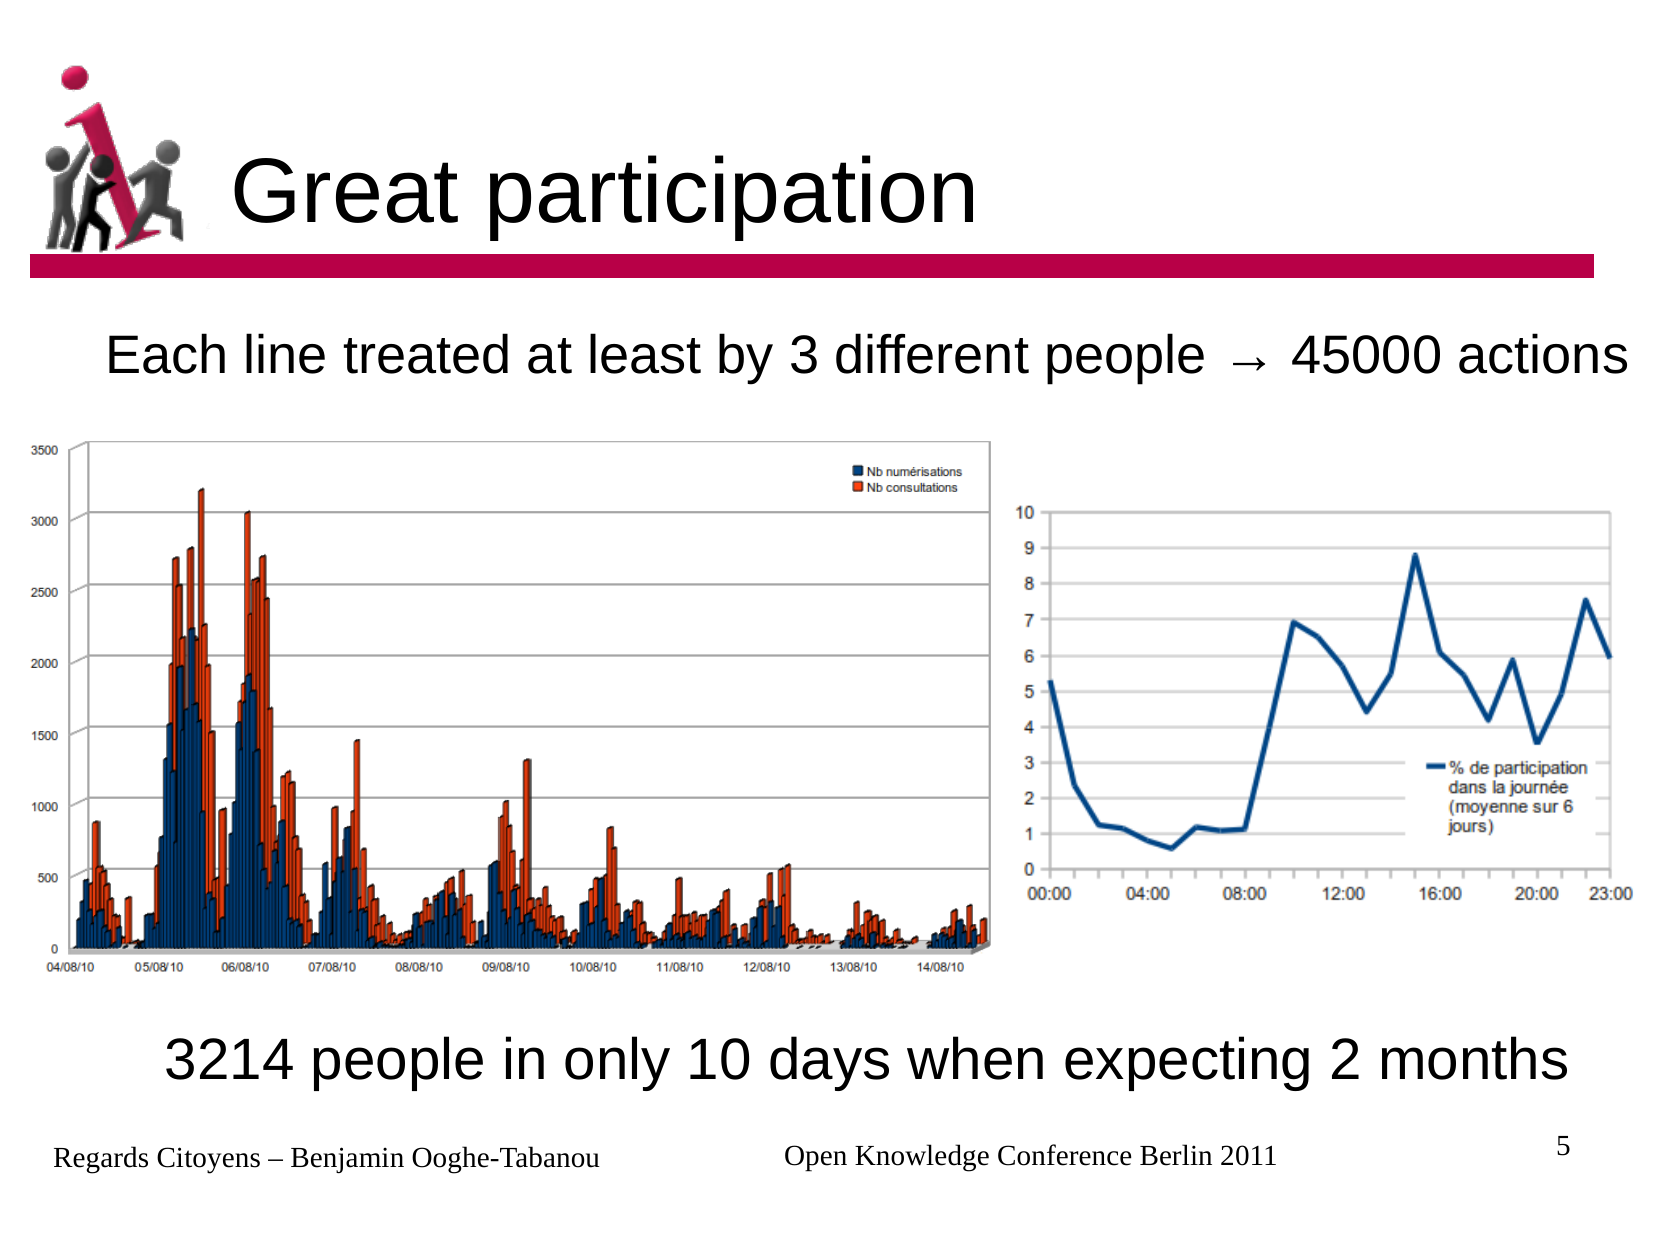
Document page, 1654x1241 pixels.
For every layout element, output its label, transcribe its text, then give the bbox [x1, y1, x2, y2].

picture [1002, 490, 1654, 926]
list Each line treated at least by 3 different people → 45000 actions 3214 people in only 10 days when expecting 2 months [0, 324, 1654, 1144]
picture [23, 431, 1000, 993]
title Great participation [230, 94, 1654, 287]
picture [29, 60, 210, 254]
